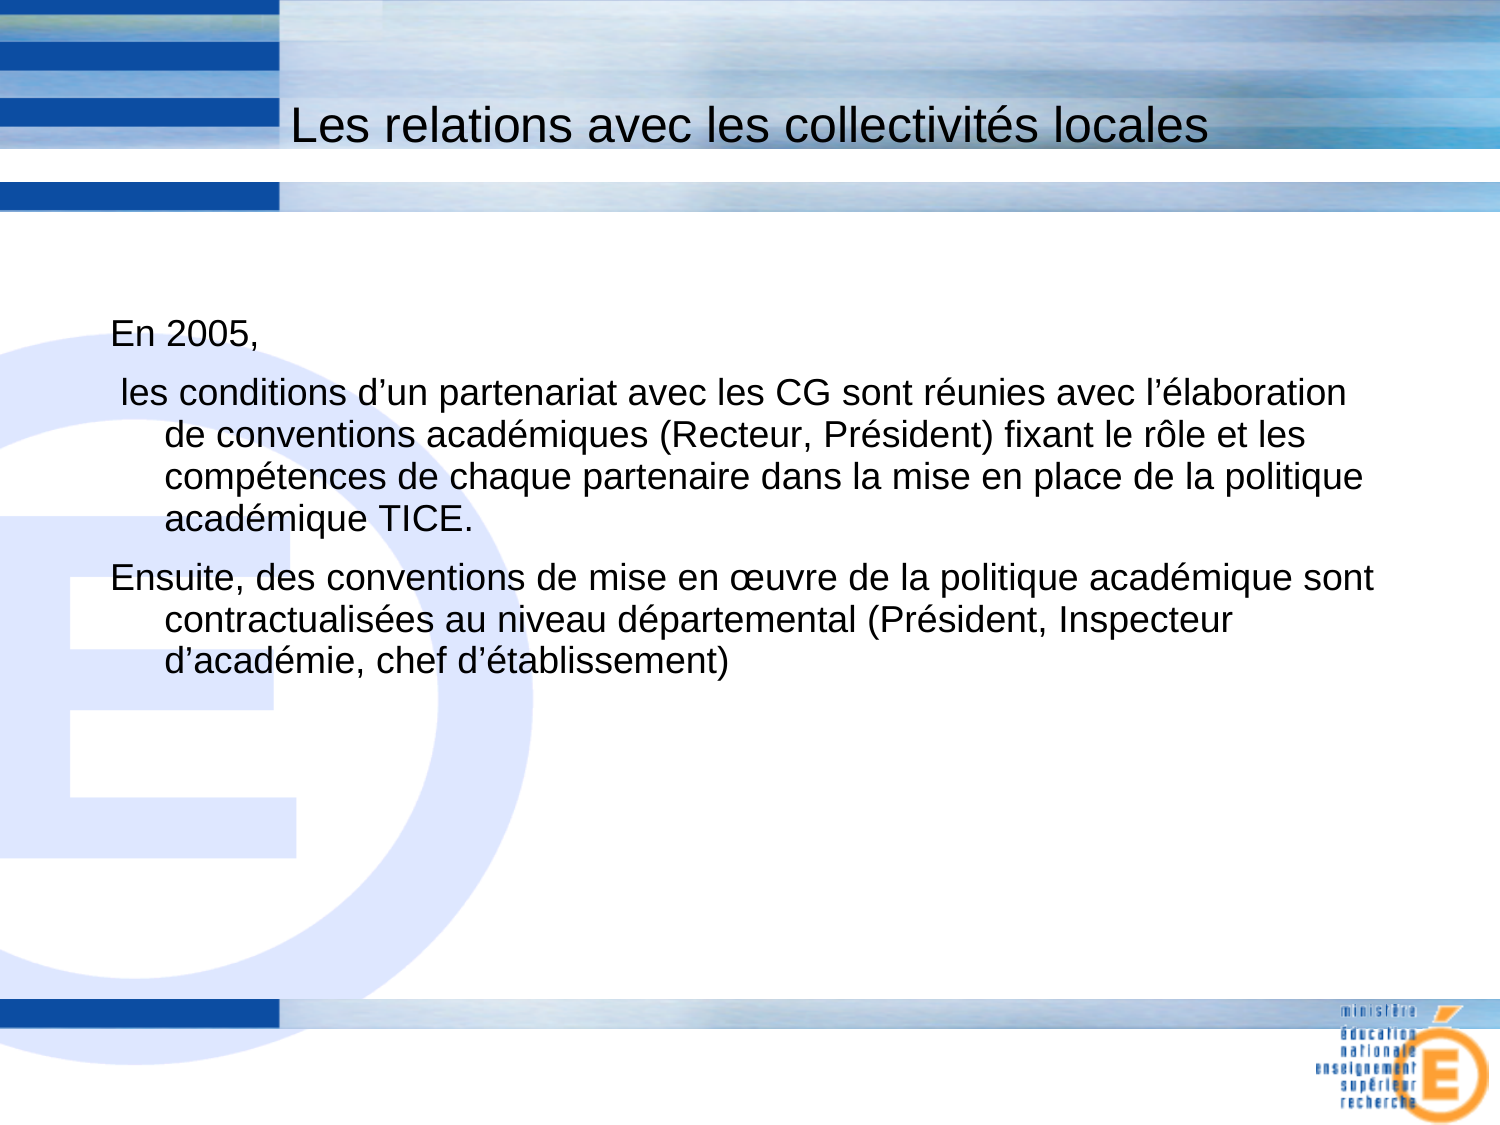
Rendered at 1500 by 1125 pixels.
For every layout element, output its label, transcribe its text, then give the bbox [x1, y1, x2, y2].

title Les relations avec les collectivités locales [110, 18, 1390, 233]
picture [0, 314, 1500, 1125]
picture [0, 182, 110, 212]
picture [0, 0, 1500, 149]
picture [1390, 182, 1500, 212]
list En 2005, les conditions d’un partenariat avec les CG sont réunies avec l’élaboration de conventions académiques (Recteur, Président) fixant le rôle et les compétences de chaque partenaire dans la mise en place de la politique académique TICE. Ensuite, des conventions de mise en œuvre de la politique académique sont contractualisées au niveau départemental (Président, Inspecteur d’académie, chef d’établissement) [110, 312, 1390, 1020]
